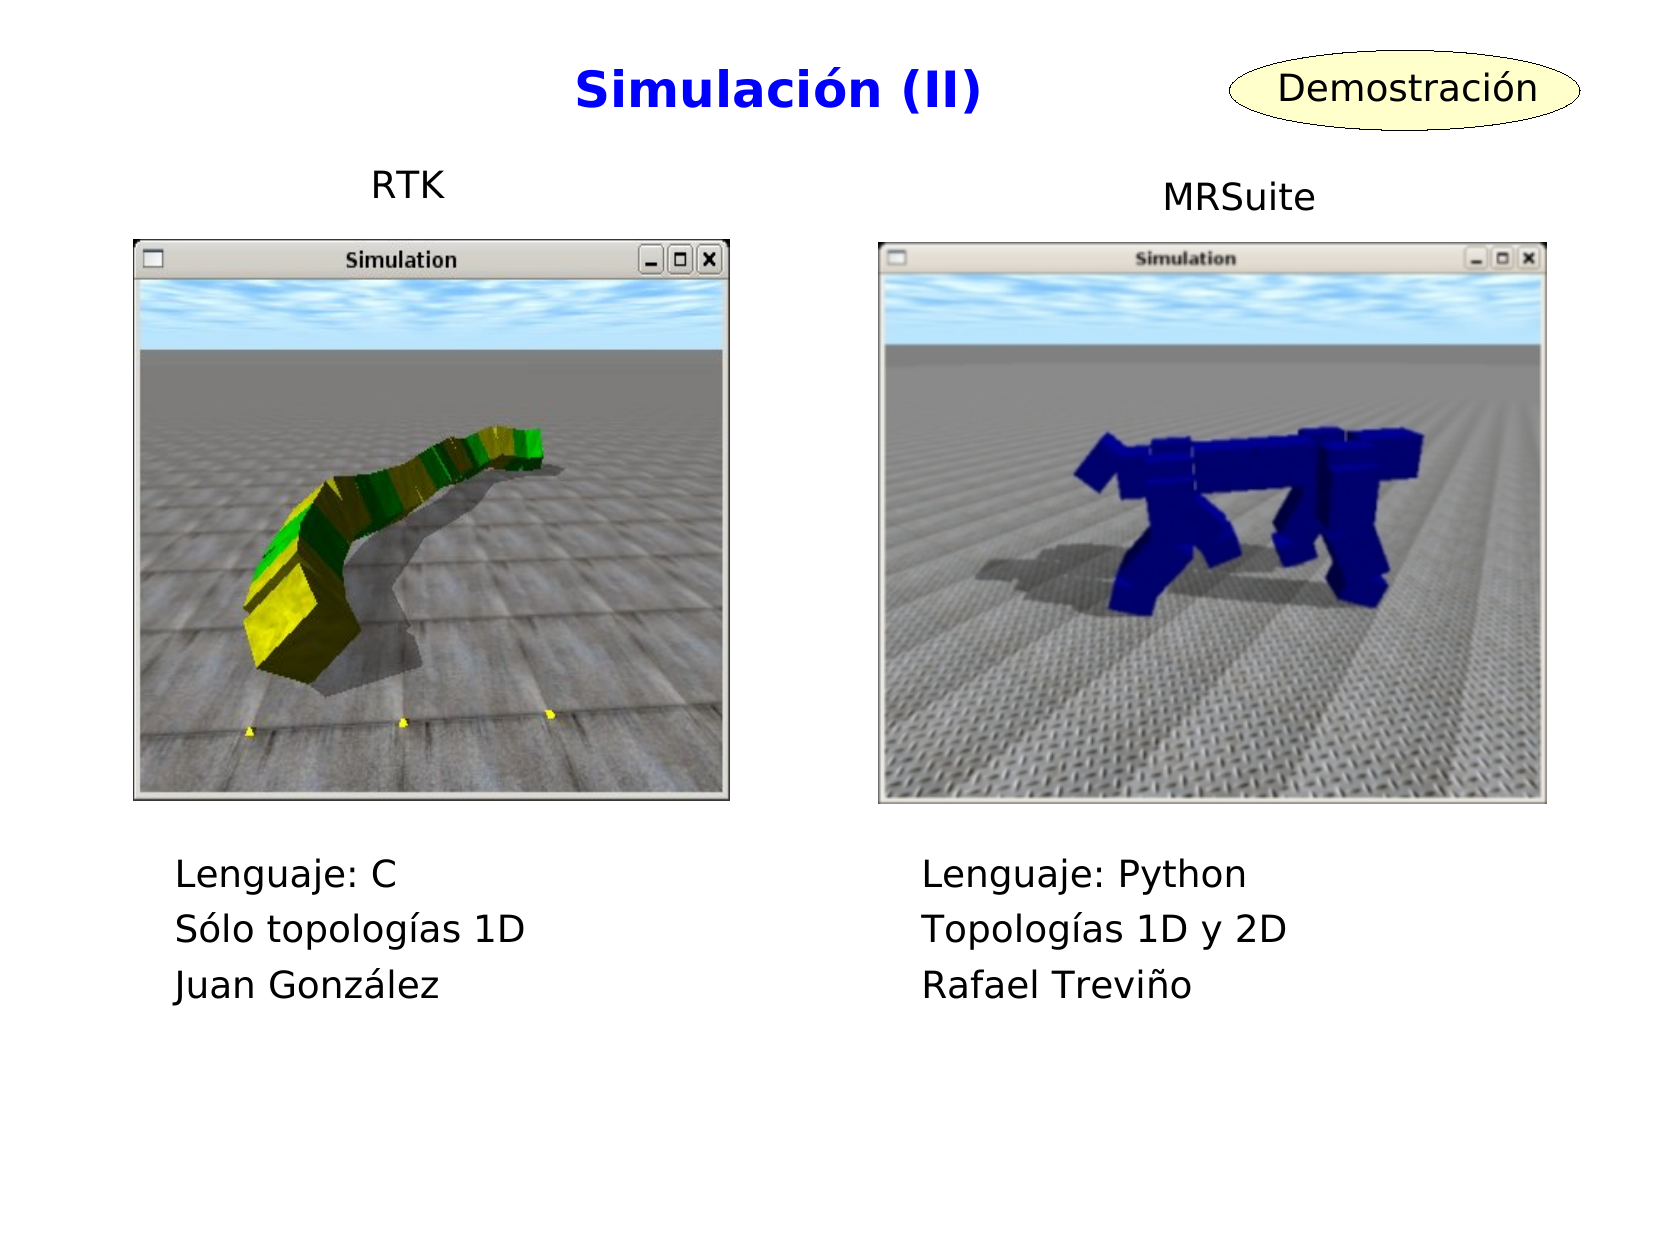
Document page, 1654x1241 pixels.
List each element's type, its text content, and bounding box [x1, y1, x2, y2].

text_box [1229, 67, 1262, 114]
text_box [1277, 118, 1532, 131]
text_box Simulación (II) [559, 53, 999, 127]
text_box [1554, 69, 1581, 112]
text_box [1296, 50, 1514, 59]
text_box RTK [355, 156, 460, 215]
picture [133, 239, 730, 801]
text_box Demostración [1262, 59, 1554, 118]
text_box Lenguaje: Python Topologías 1D y 2D Rafael Treviño [894, 845, 1337, 1015]
text_box Lenguaje: C Sólo topologías 1D Juan González [147, 845, 822, 1015]
picture [878, 242, 1547, 804]
text_box MRSuite [1147, 168, 1332, 227]
